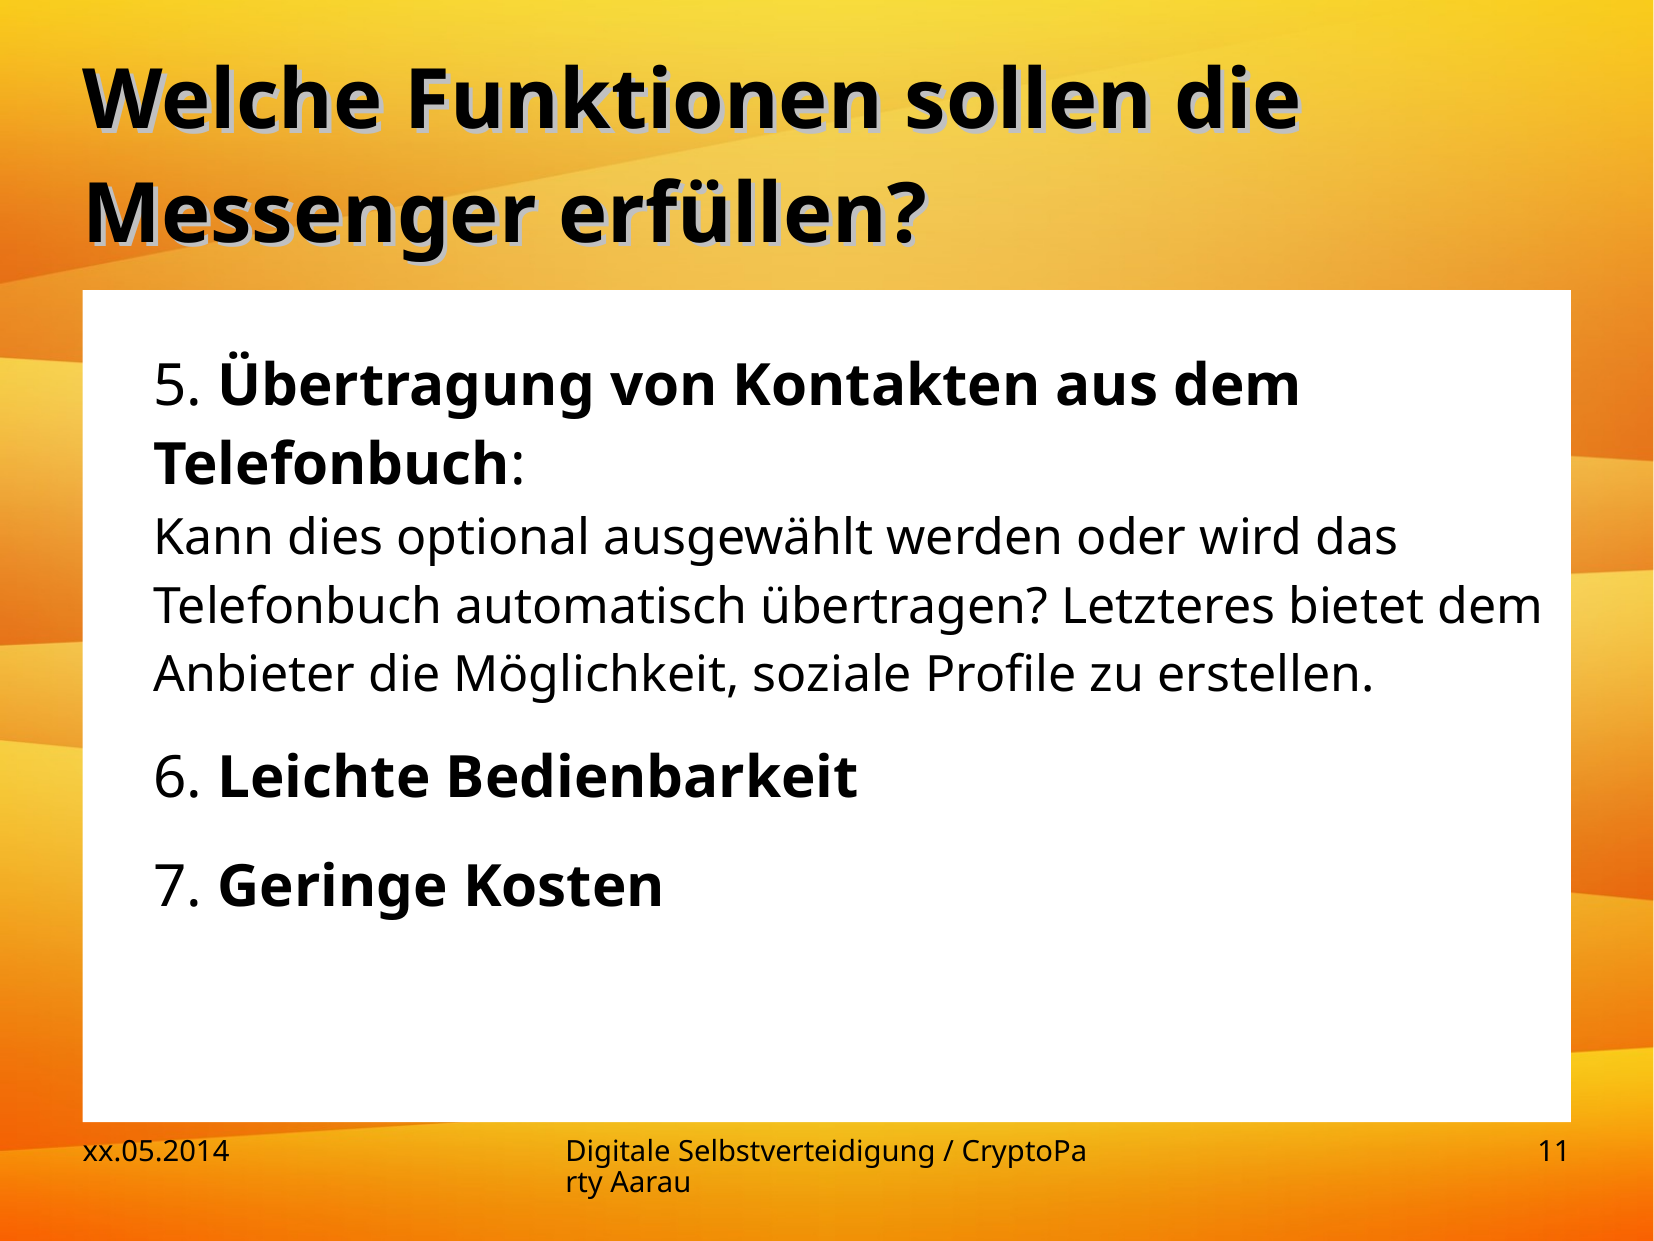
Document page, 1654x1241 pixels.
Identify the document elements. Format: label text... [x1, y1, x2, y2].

picture [0, 0, 1654, 1241]
title Welche Funktionen sollen die Messenger erfüllen? [82, 42, 1571, 264]
list 5. Übertragung von Kontakten aus dem Telefonbuch: Kann dies optional ausgewählt werden oder wird das Telefonbuch automatisch übertragen? Letzteres bietet dem Anbieter die Möglichkeit, soziale Profile zu erstellen. 6. Leichte Bedienbarkeit 7. Geringe Kosten [82, 290, 1571, 1123]
